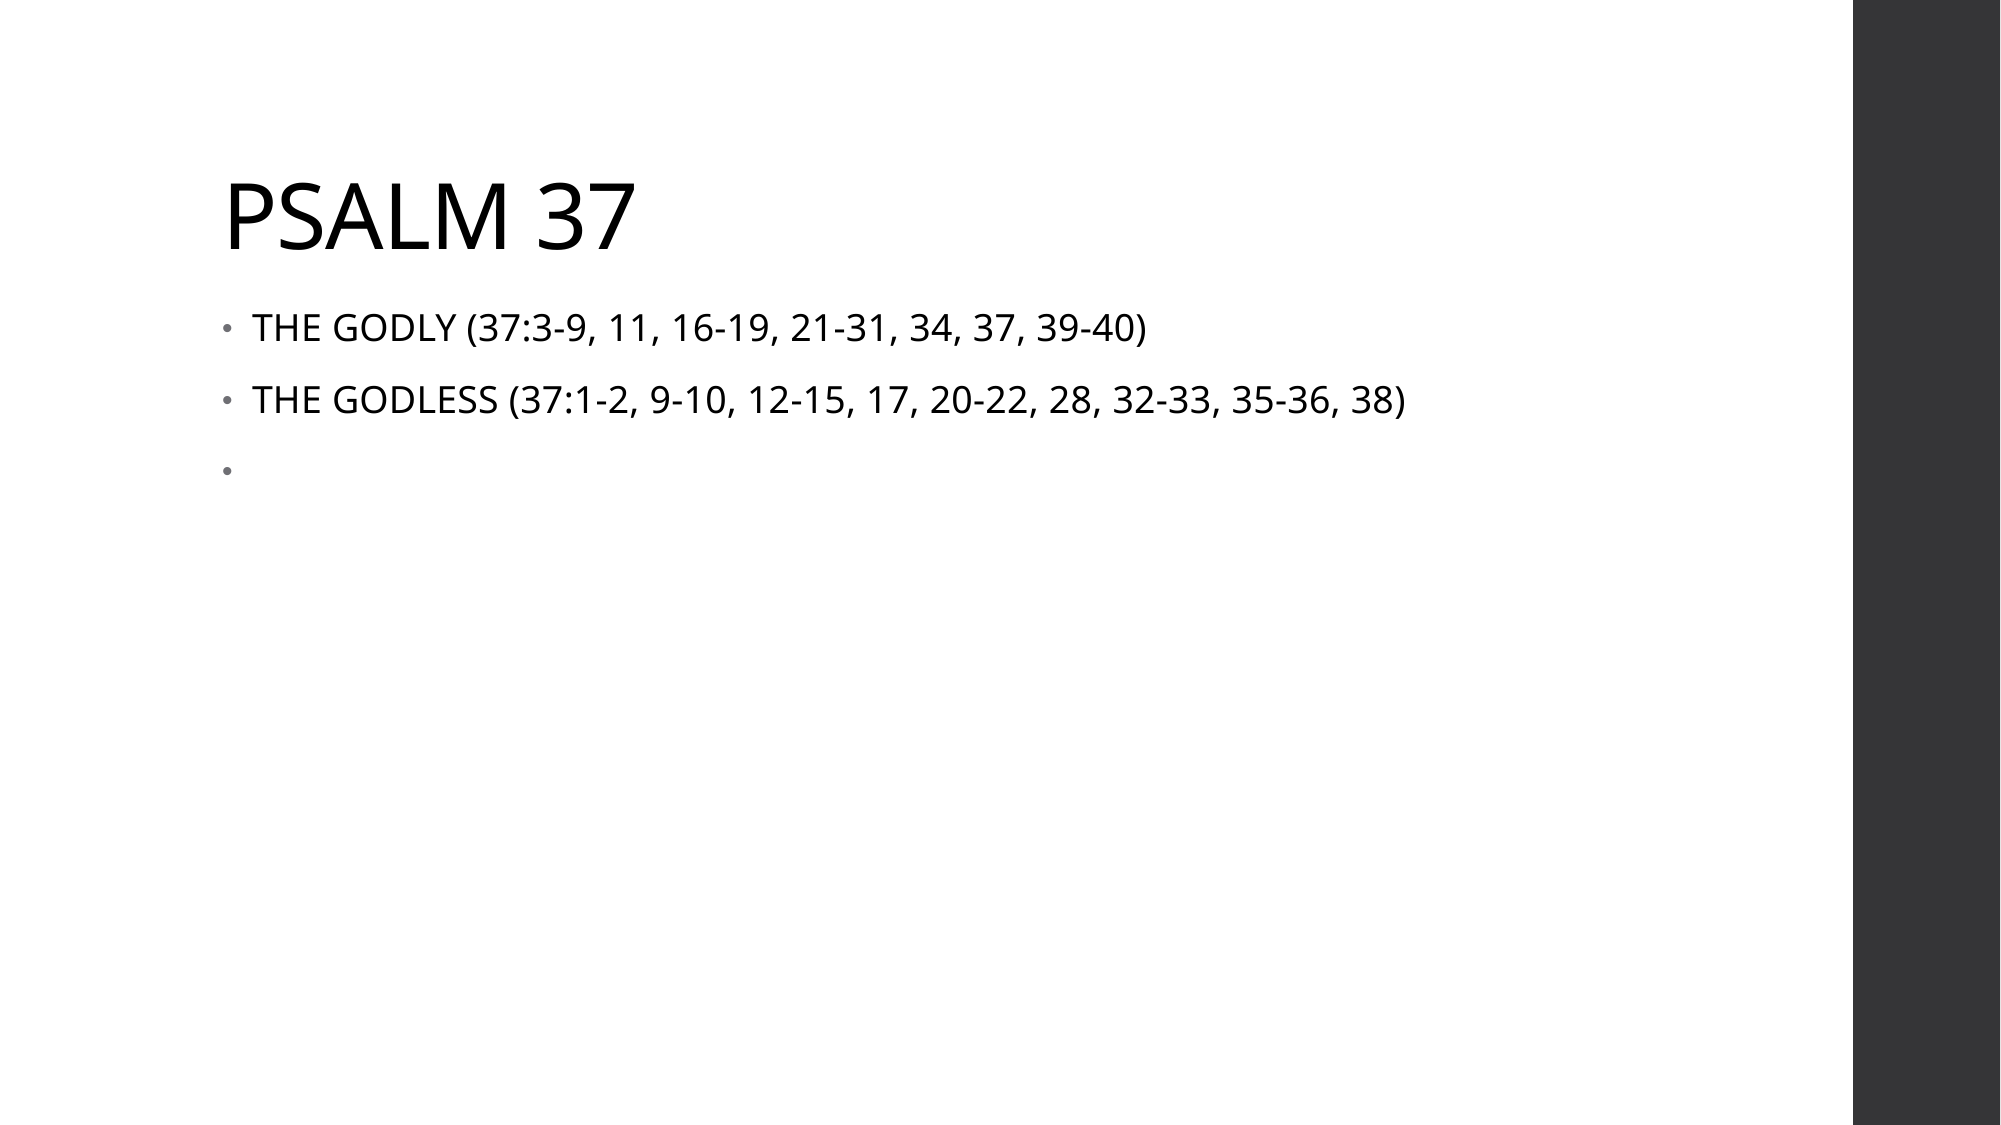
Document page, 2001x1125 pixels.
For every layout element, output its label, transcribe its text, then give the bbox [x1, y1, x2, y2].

list THE GODLY (37:3-9, 11, 16-19, 21-31, 34, 37, 39-40) THE GODLESS (37:1-2, 9-10, 12-15, 17, 20-22, 28, 32-33, 35-36, 38) [206, 299, 1617, 1014]
title PSALM 37 [206, 60, 1797, 278]
